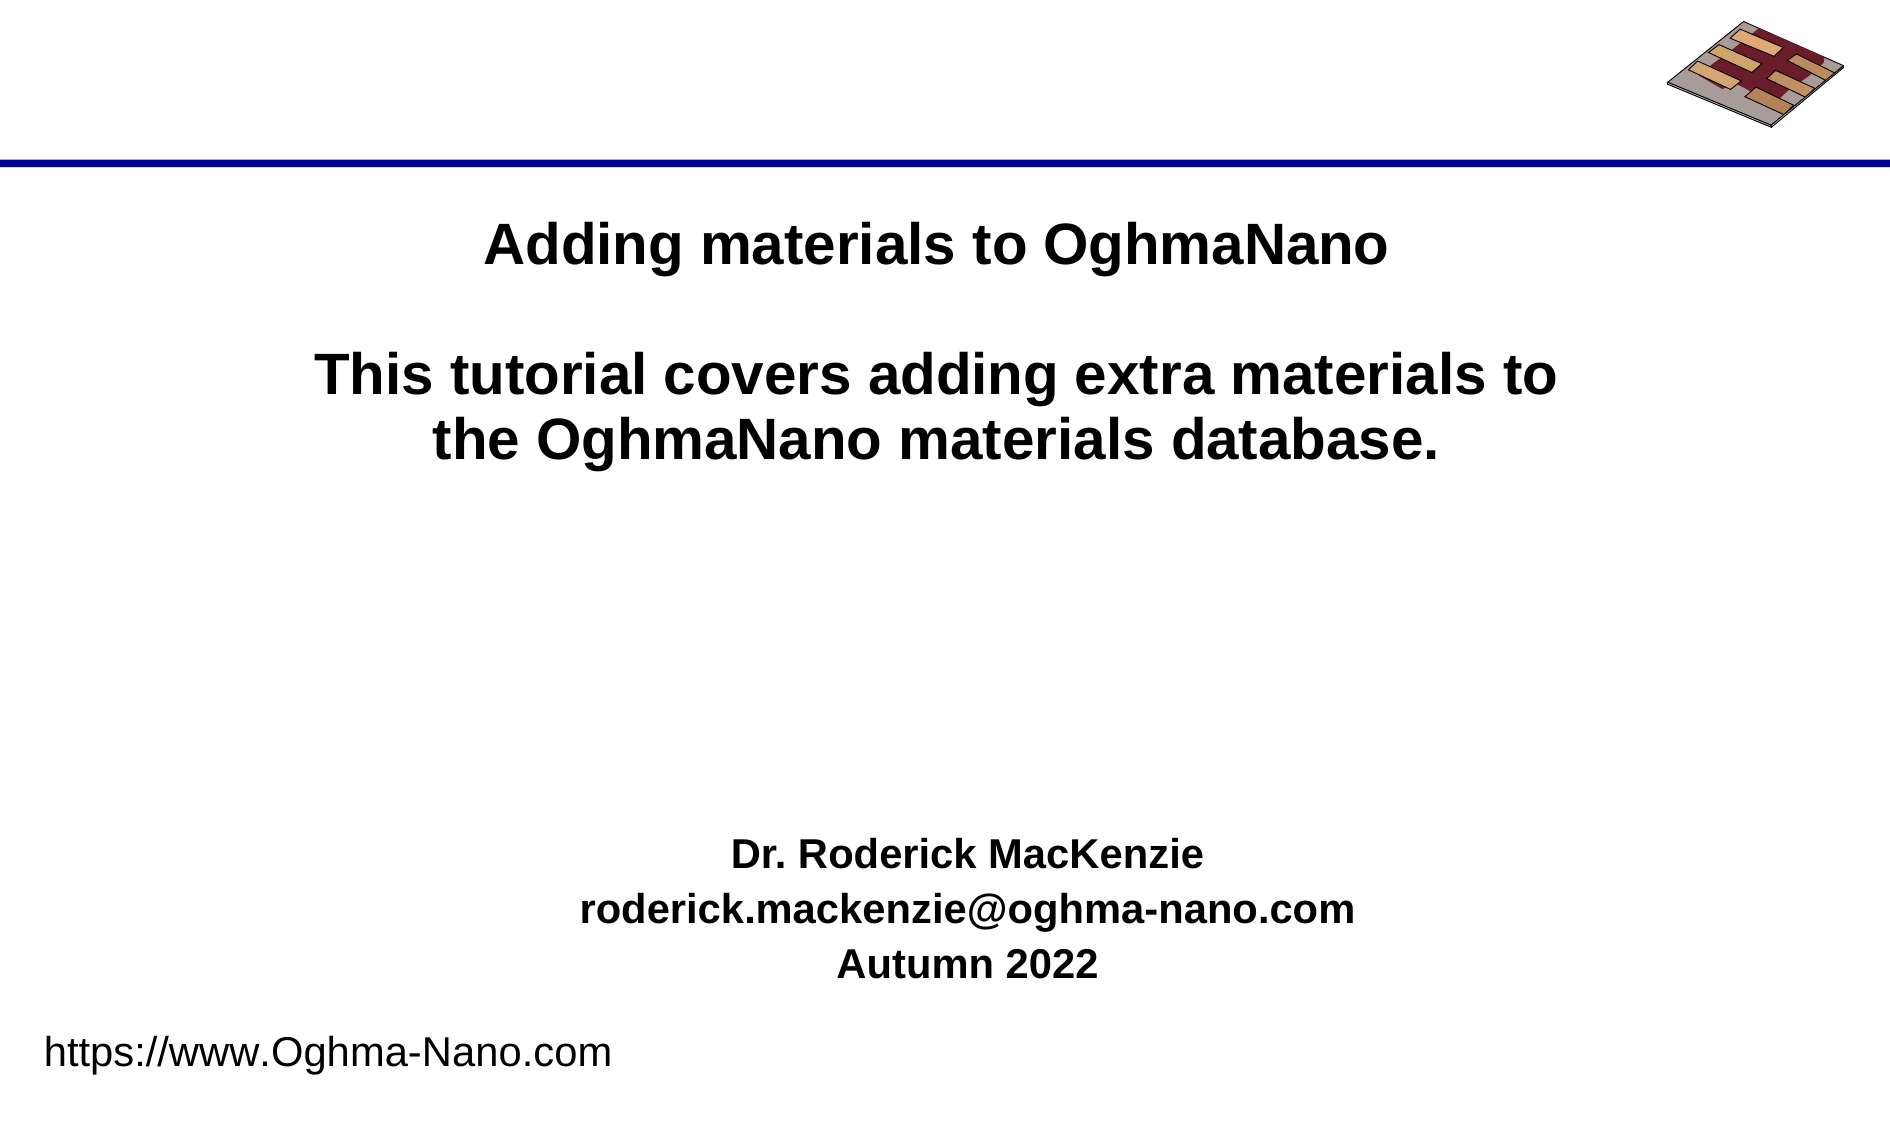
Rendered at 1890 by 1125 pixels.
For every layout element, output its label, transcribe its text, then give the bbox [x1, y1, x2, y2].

text_box https://www.Oghma-Nano.com [29, 1017, 1014, 1093]
subtitle Dr. Roderick MacKenzie roderick.mackenzie@oghma-nano.com Autumn 2022 [80, 830, 1855, 987]
title Adding materials to OghmaNano This tutorial covers adding extra materials to the OghmaNano materials database. [13, 211, 1861, 668]
